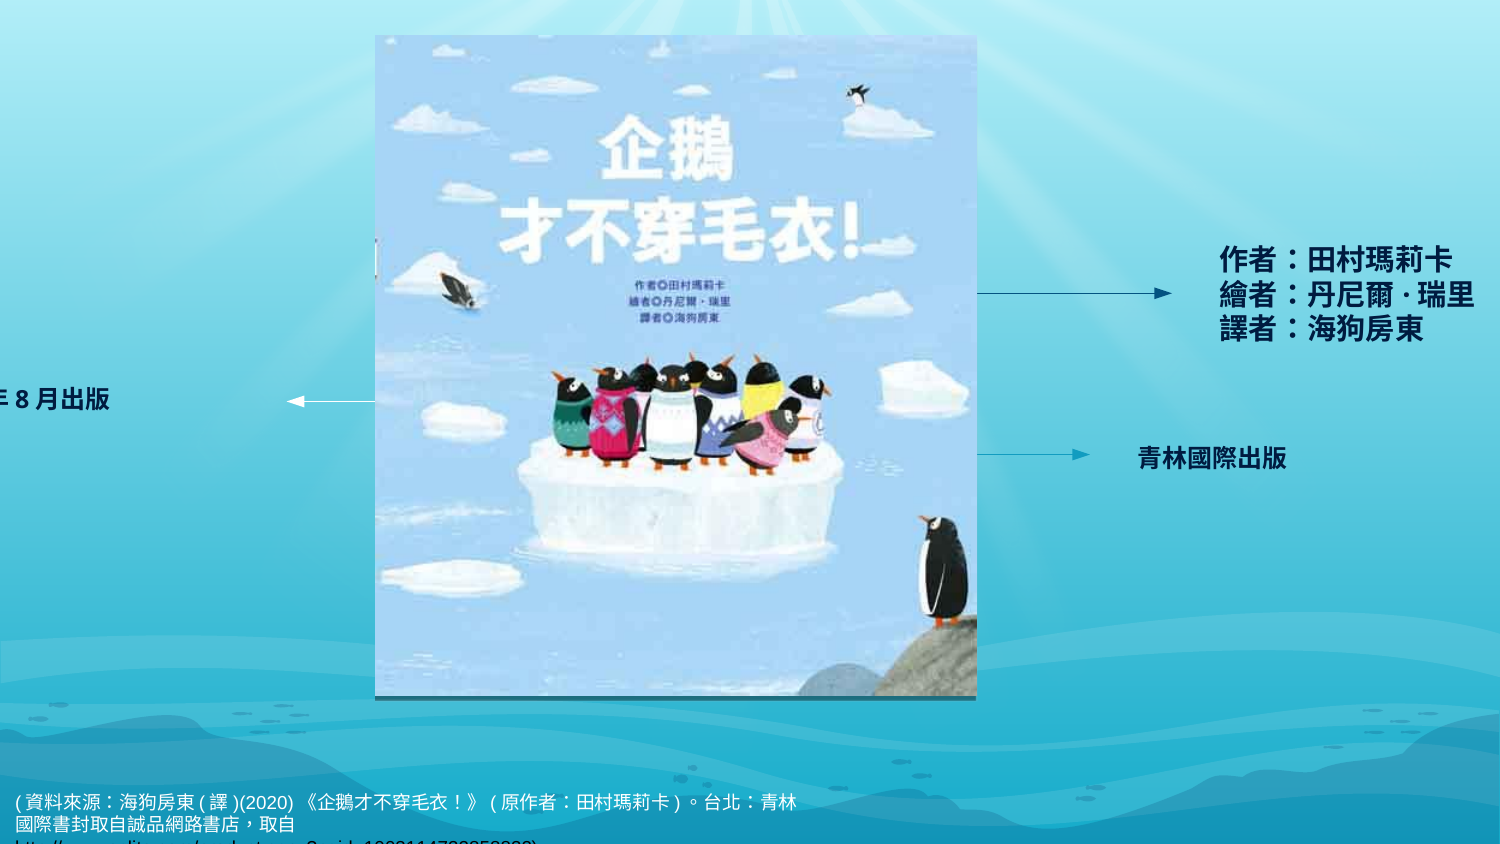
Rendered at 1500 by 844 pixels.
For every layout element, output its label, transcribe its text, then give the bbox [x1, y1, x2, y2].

text_box 作者：田村瑪莉卡 繪者：丹尼爾·瑞里 譯者：海狗房東 [1204, 187, 1500, 400]
text_box 青林國際出版 [1122, 351, 1472, 564]
text_box 2020年8月出版 [0, 292, 255, 505]
picture [375, 35, 977, 696]
text_box (資料來源：海狗房東(譯)(2020)《企鵝才不穿毛衣！》(原作者：田村瑪莉卡)。台北：青林國際書封取自誠品網路書店，取自http://www.eslite.com/product.aspx?pgid=1003114732858832) [0, 783, 821, 844]
